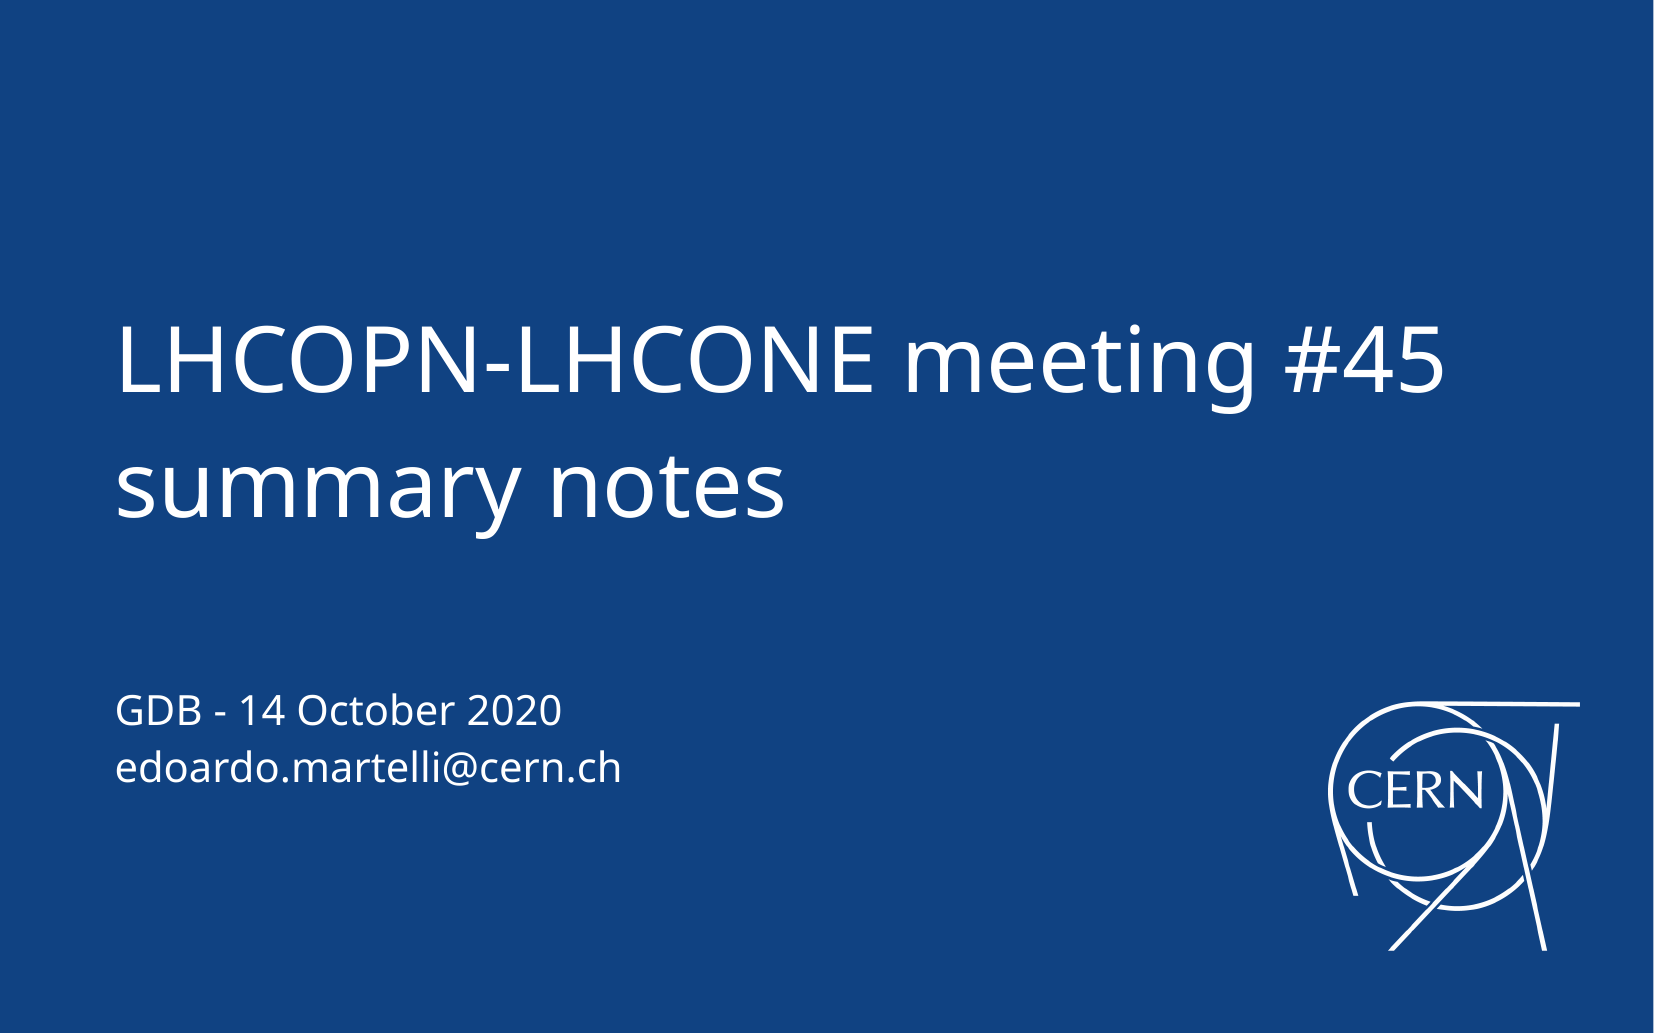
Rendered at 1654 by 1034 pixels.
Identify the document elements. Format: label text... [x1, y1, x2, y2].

picture [1328, 848, 1580, 952]
title LHCOPN-LHCONE meeting #45 summary notes GDB - 14 October 2020 edoardo.martelli@cern.ch [114, 241, 1630, 848]
